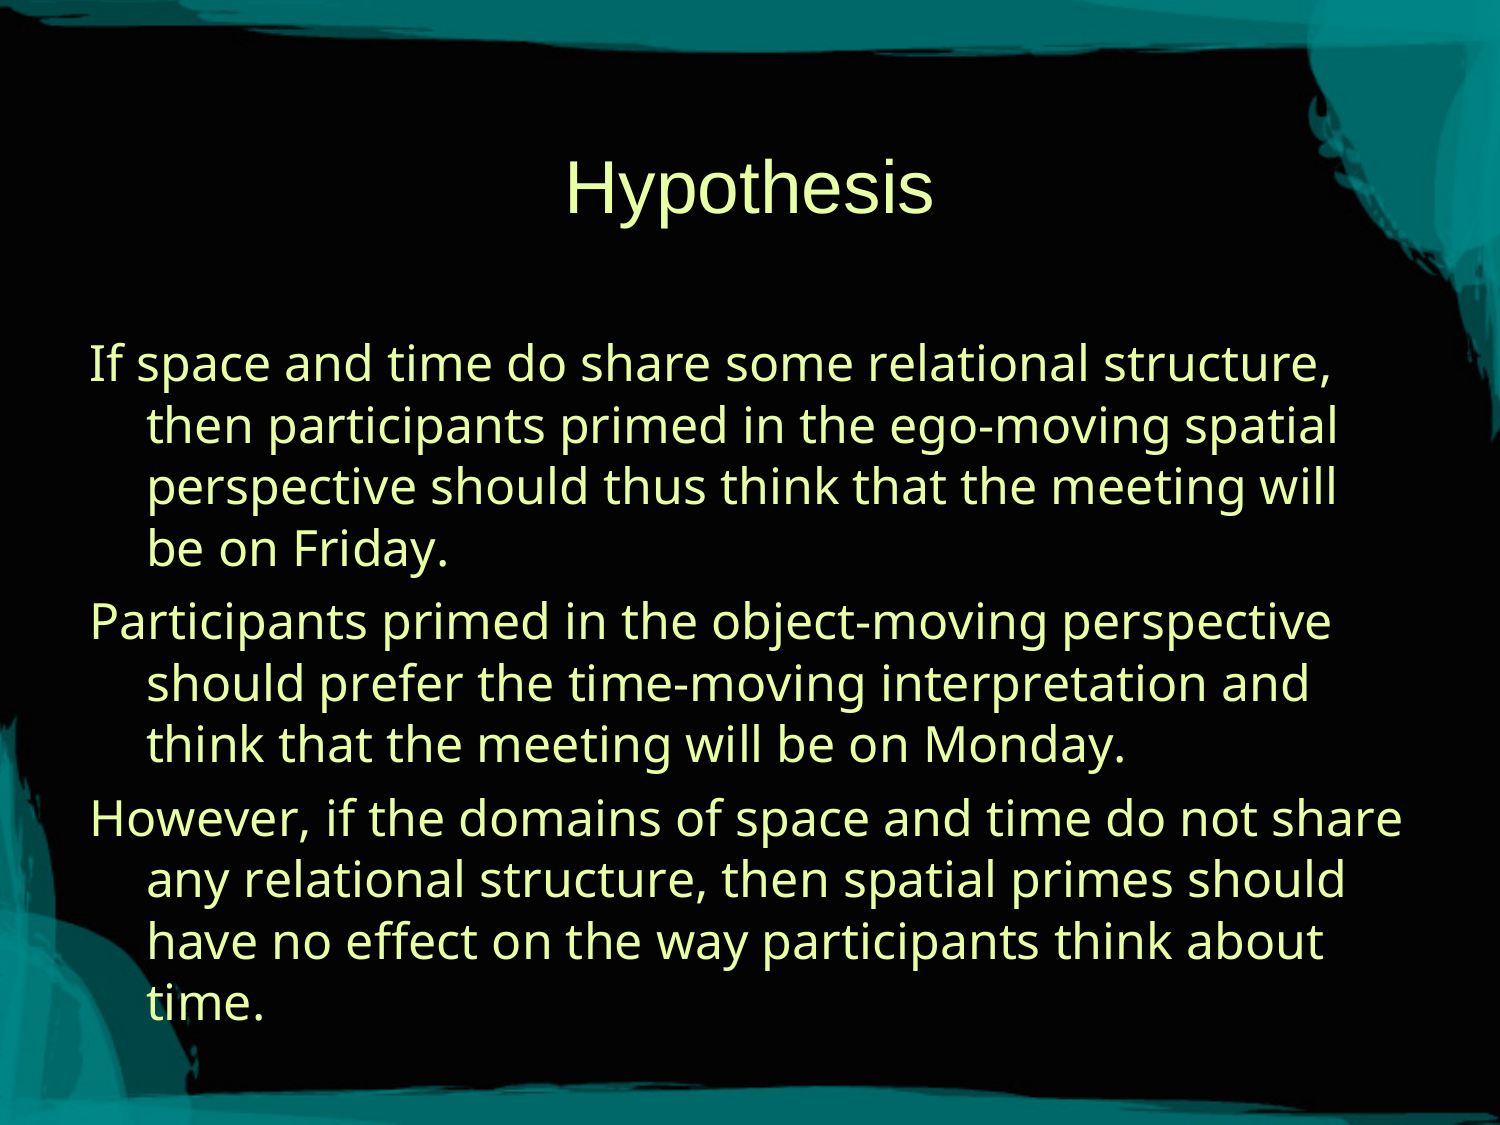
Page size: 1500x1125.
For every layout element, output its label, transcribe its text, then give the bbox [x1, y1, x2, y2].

picture [0, 0, 1500, 1125]
title Hypothesis [75, 75, 1426, 301]
list If space and time do share some relational structure, then participants primed in the ego-moving spatial perspective should thus think that the meeting will be on Friday. Participants primed in the object-moving perspective should prefer the time-moving interpretation and think that the meeting will be on Monday. However, if the domains of space and time do not share any relational structure, then spatial primes should have no effect on the way participants think about time. [75, 324, 1426, 1125]
